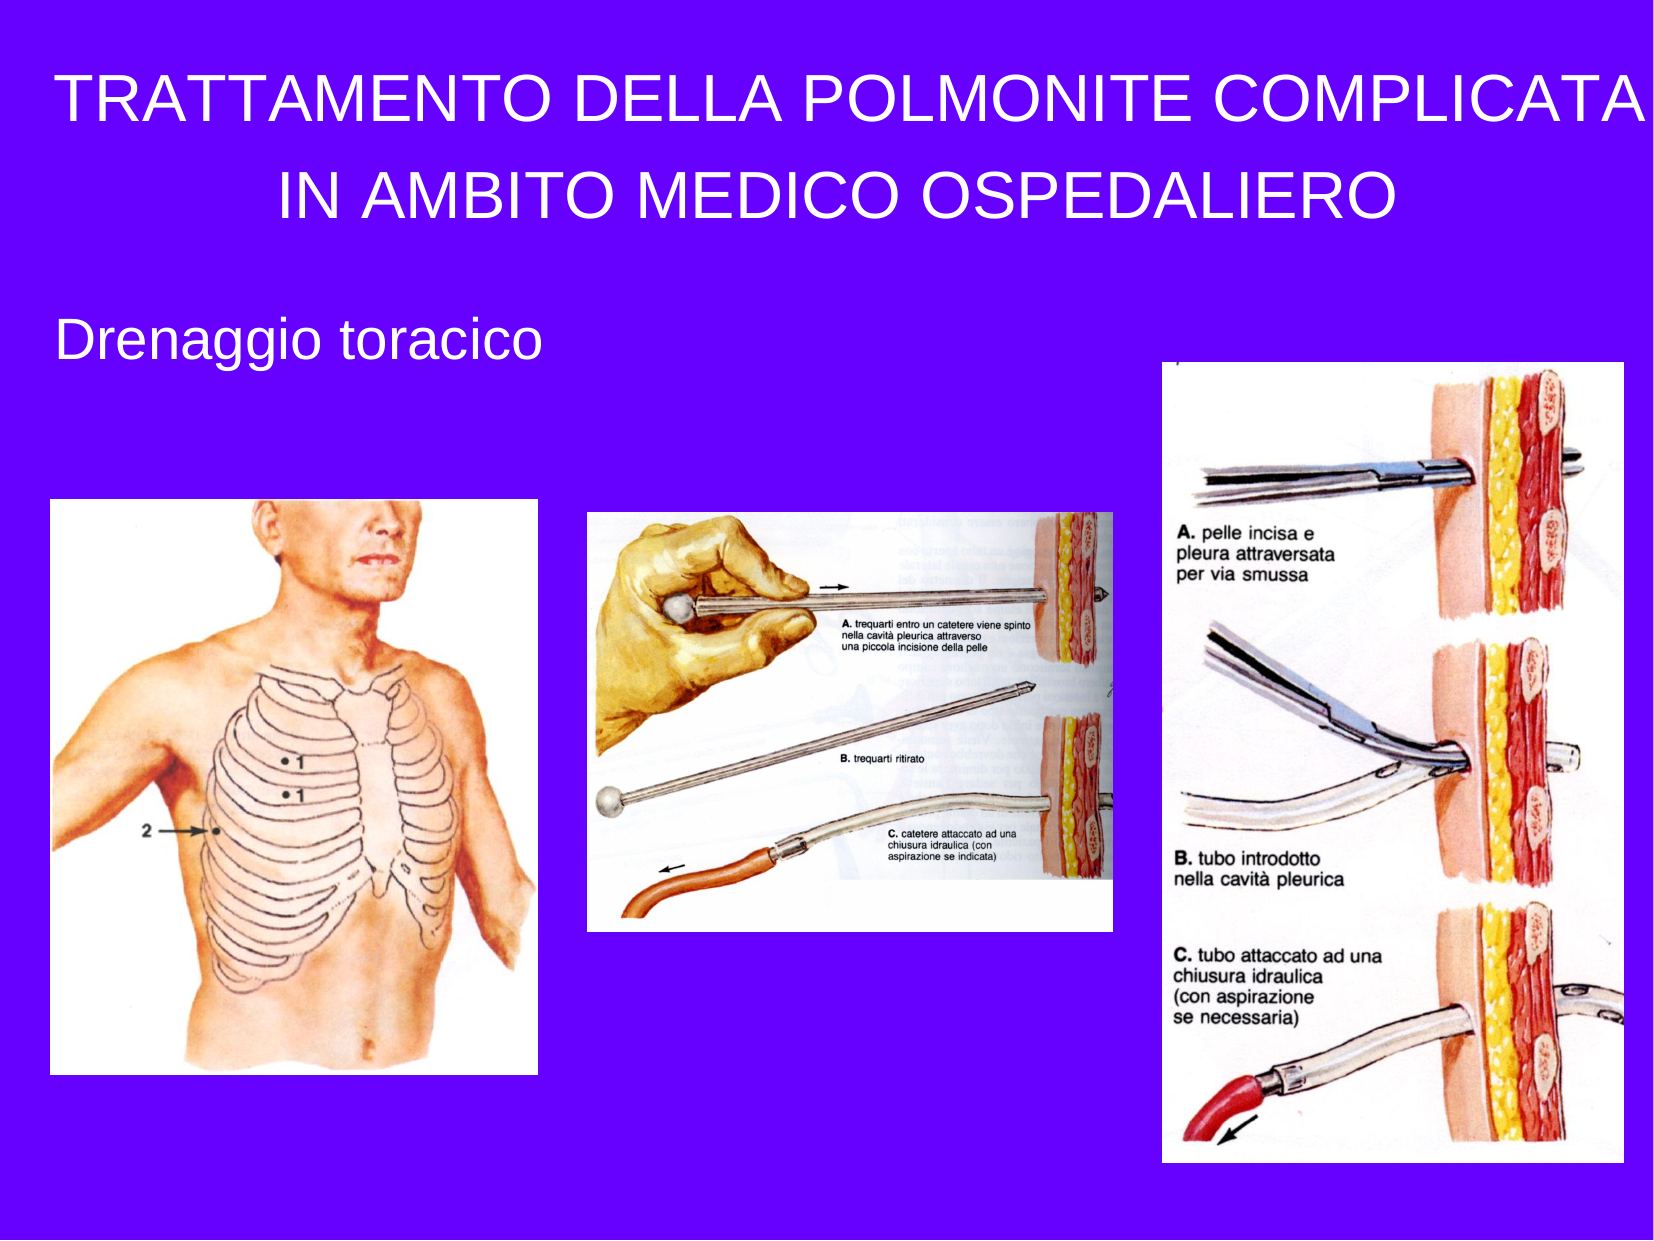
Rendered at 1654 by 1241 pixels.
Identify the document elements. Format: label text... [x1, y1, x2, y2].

picture [50, 499, 538, 1075]
picture [587, 512, 1113, 932]
title TRATTAMENTO DELLA POLMONITE COMPLICATA IN AMBITO MEDICO OSPEDALIERO [48, 55, 1653, 239]
list Drenaggio toracico [50, 302, 568, 468]
picture [1162, 362, 1624, 1163]
